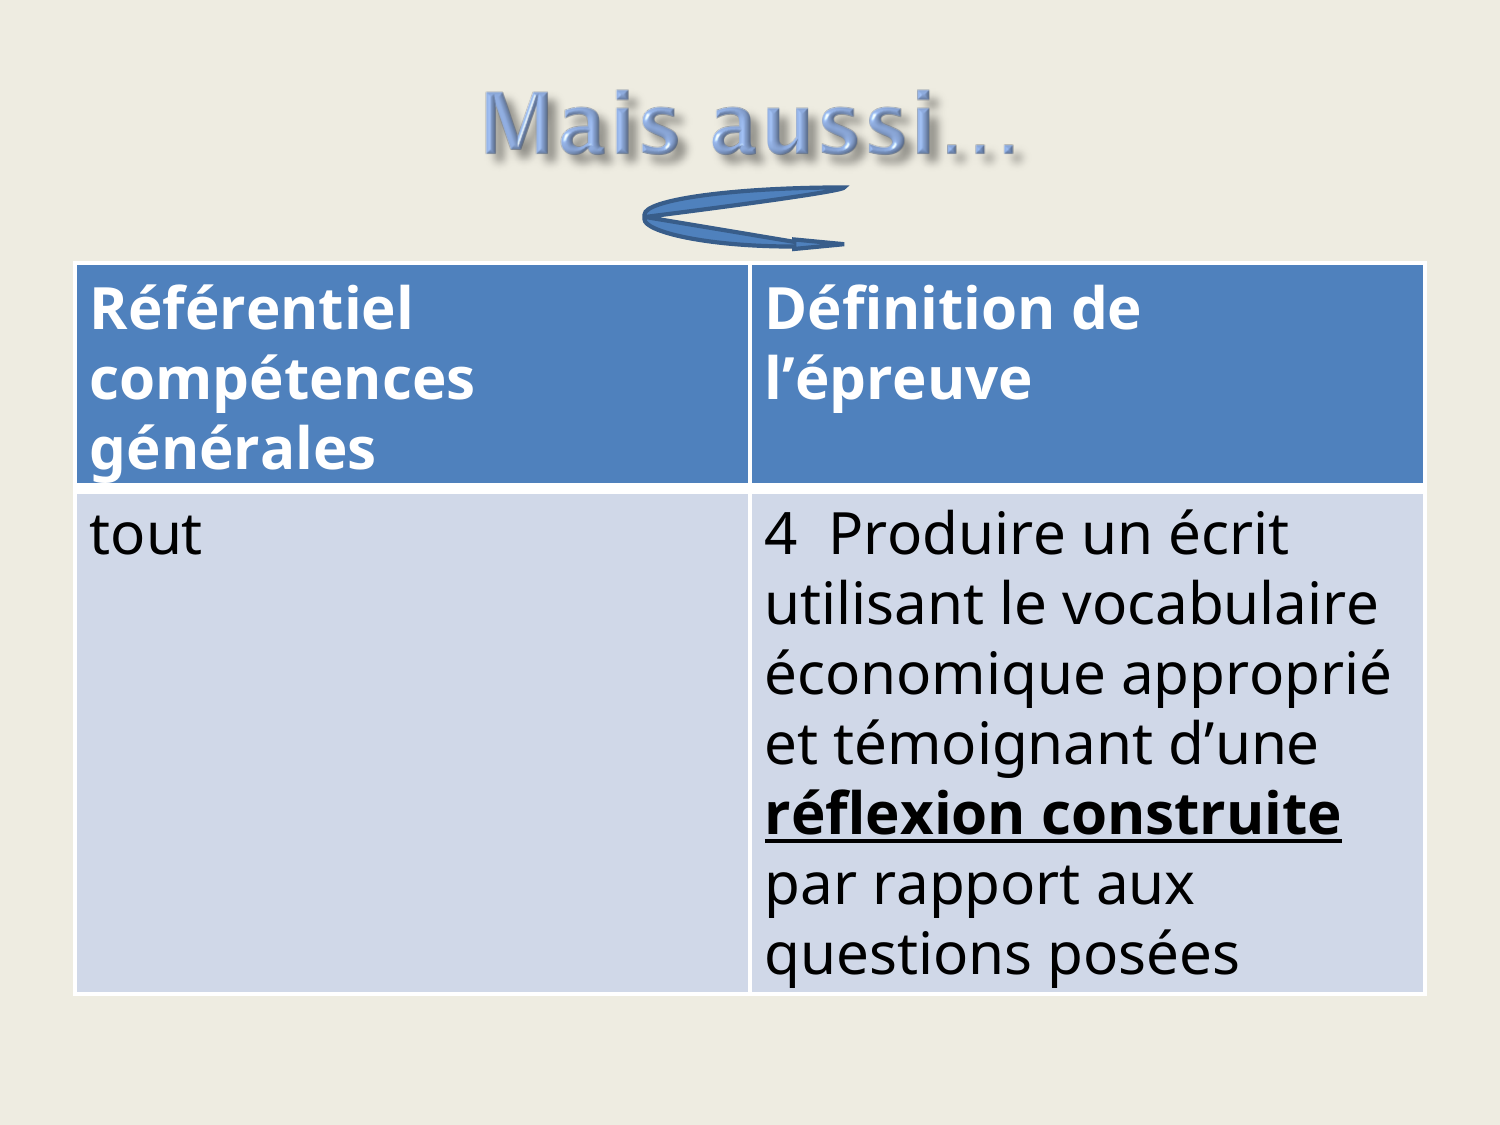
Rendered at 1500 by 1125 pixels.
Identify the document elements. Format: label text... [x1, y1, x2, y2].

table_cell 4 Produire un écrit utilisant le vocabulaire économique approprié et témoignant d’une réflexion construite par rapport aux questions posées [752, 494, 1423, 992]
text_box [73, 38, 1427, 249]
table_header Définition de l’épreuve [752, 265, 1423, 483]
table_header Référentiel compétences générales [77, 265, 748, 483]
table_cell tout [77, 494, 748, 992]
